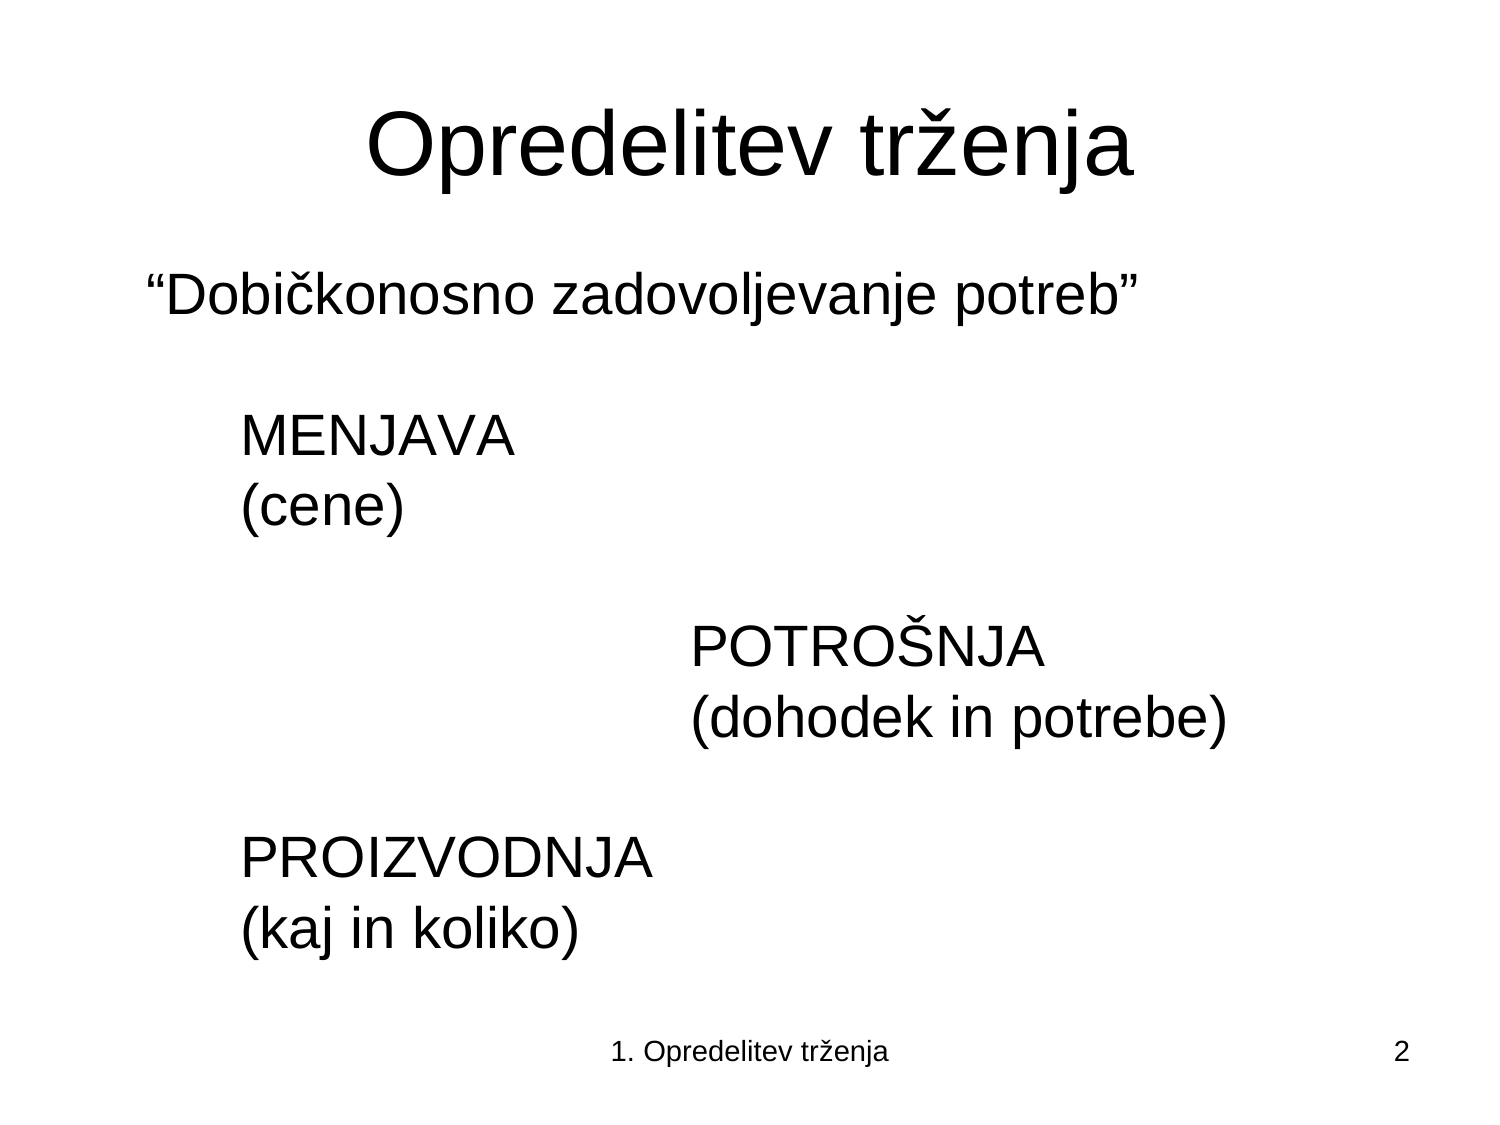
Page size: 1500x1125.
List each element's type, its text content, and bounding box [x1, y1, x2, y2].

text_box <number> [1074, 1024, 1426, 1103]
text_box 1. Opredelitev trženja [512, 1024, 988, 1103]
list “Dobičkonosno zadovoljevanje potreb” MENJAVA (cene) POTROŠNJA (dohodek in potrebe) PROIZVODNJA (kaj in koliko) [75, 262, 1426, 1006]
title Opredelitev trženja [75, 45, 1426, 233]
